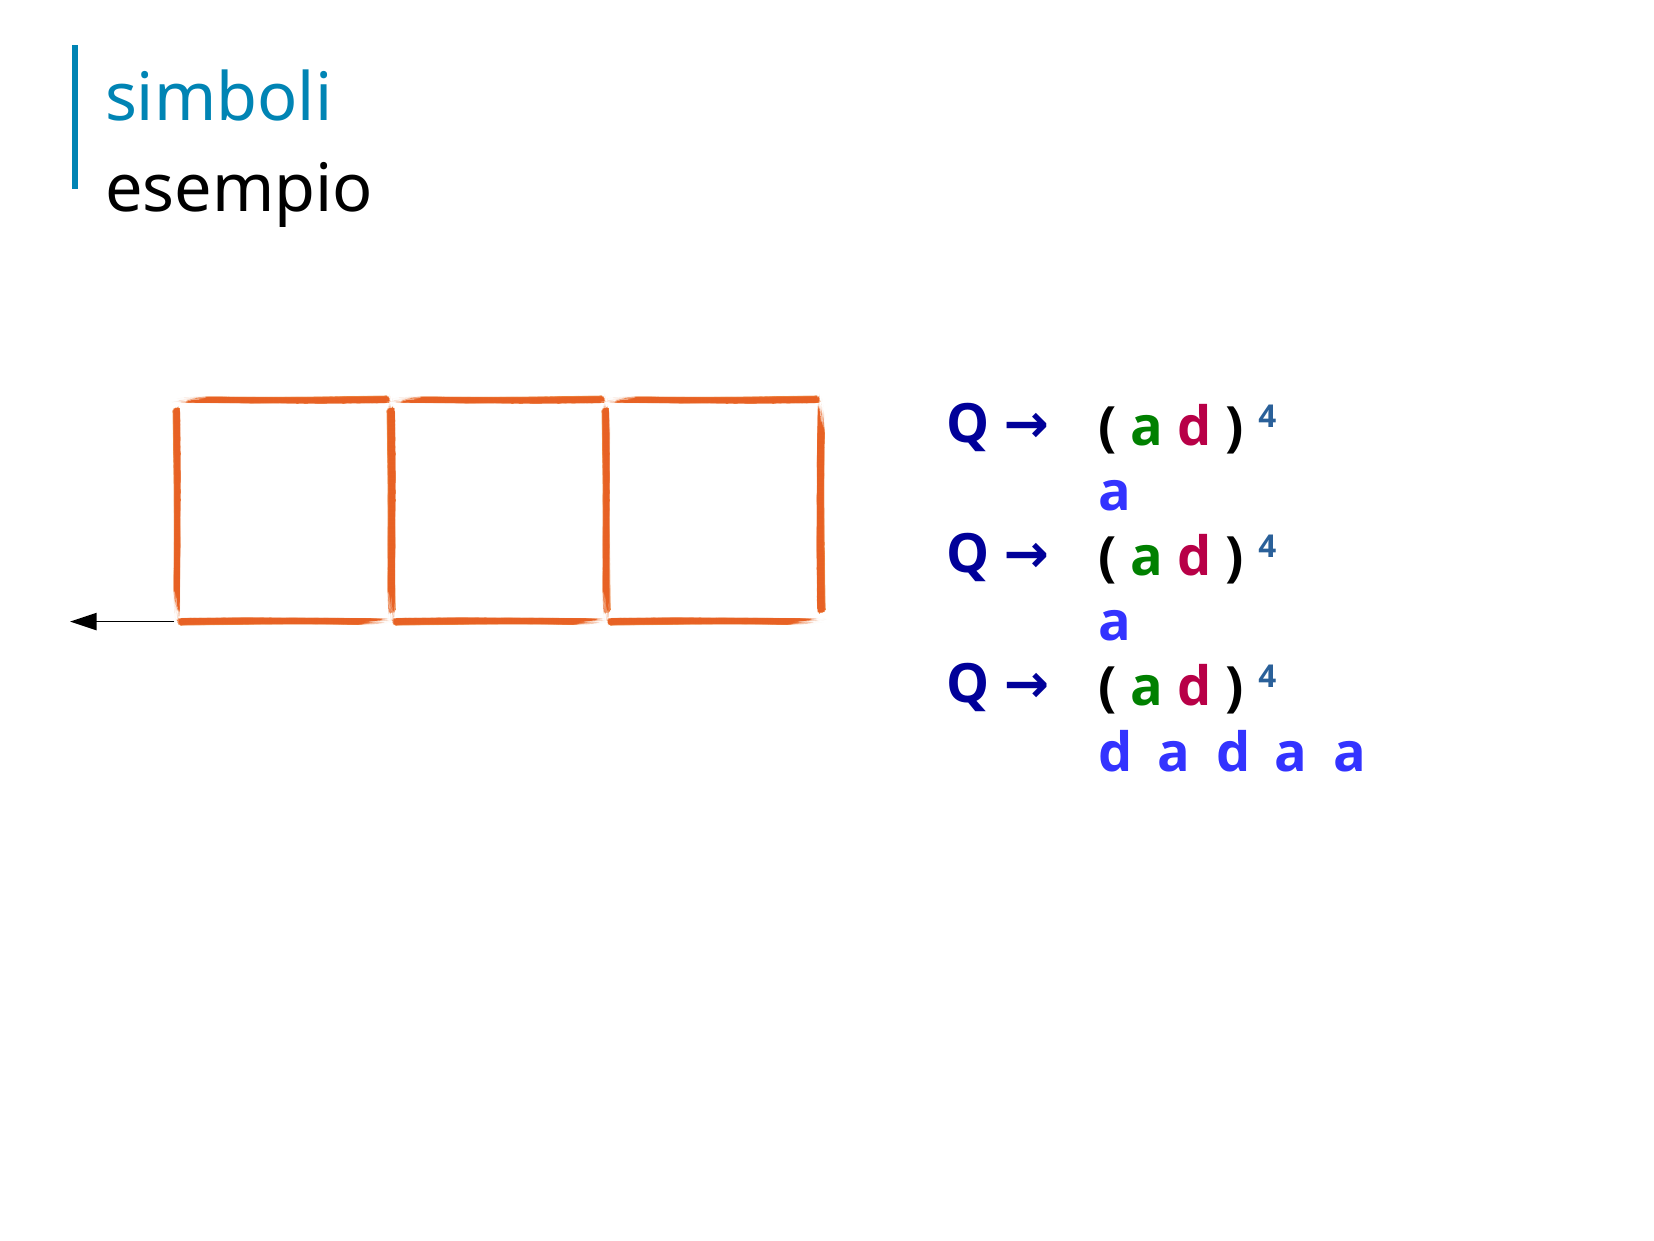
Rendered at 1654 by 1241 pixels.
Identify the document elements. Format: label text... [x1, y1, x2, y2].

text_box a [1142, 732, 1201, 798]
text_box Q → [931, 510, 1104, 599]
text_box Q → [931, 640, 1104, 729]
text_box ( a d ) 4 [1083, 384, 1285, 472]
text_box d [1201, 732, 1259, 798]
text_box Q → [931, 380, 1104, 469]
picture [170, 393, 827, 628]
text_box a [1084, 472, 1151, 514]
text_box a [1318, 709, 1385, 798]
text_box a [1084, 602, 1151, 643]
text_box ( a d ) 4 [1083, 514, 1285, 602]
text_box ( a d ) 4 [1083, 643, 1285, 732]
title simboli esempio [105, 49, 1571, 200]
text_box d [1084, 732, 1142, 798]
text_box a [1259, 709, 1318, 798]
